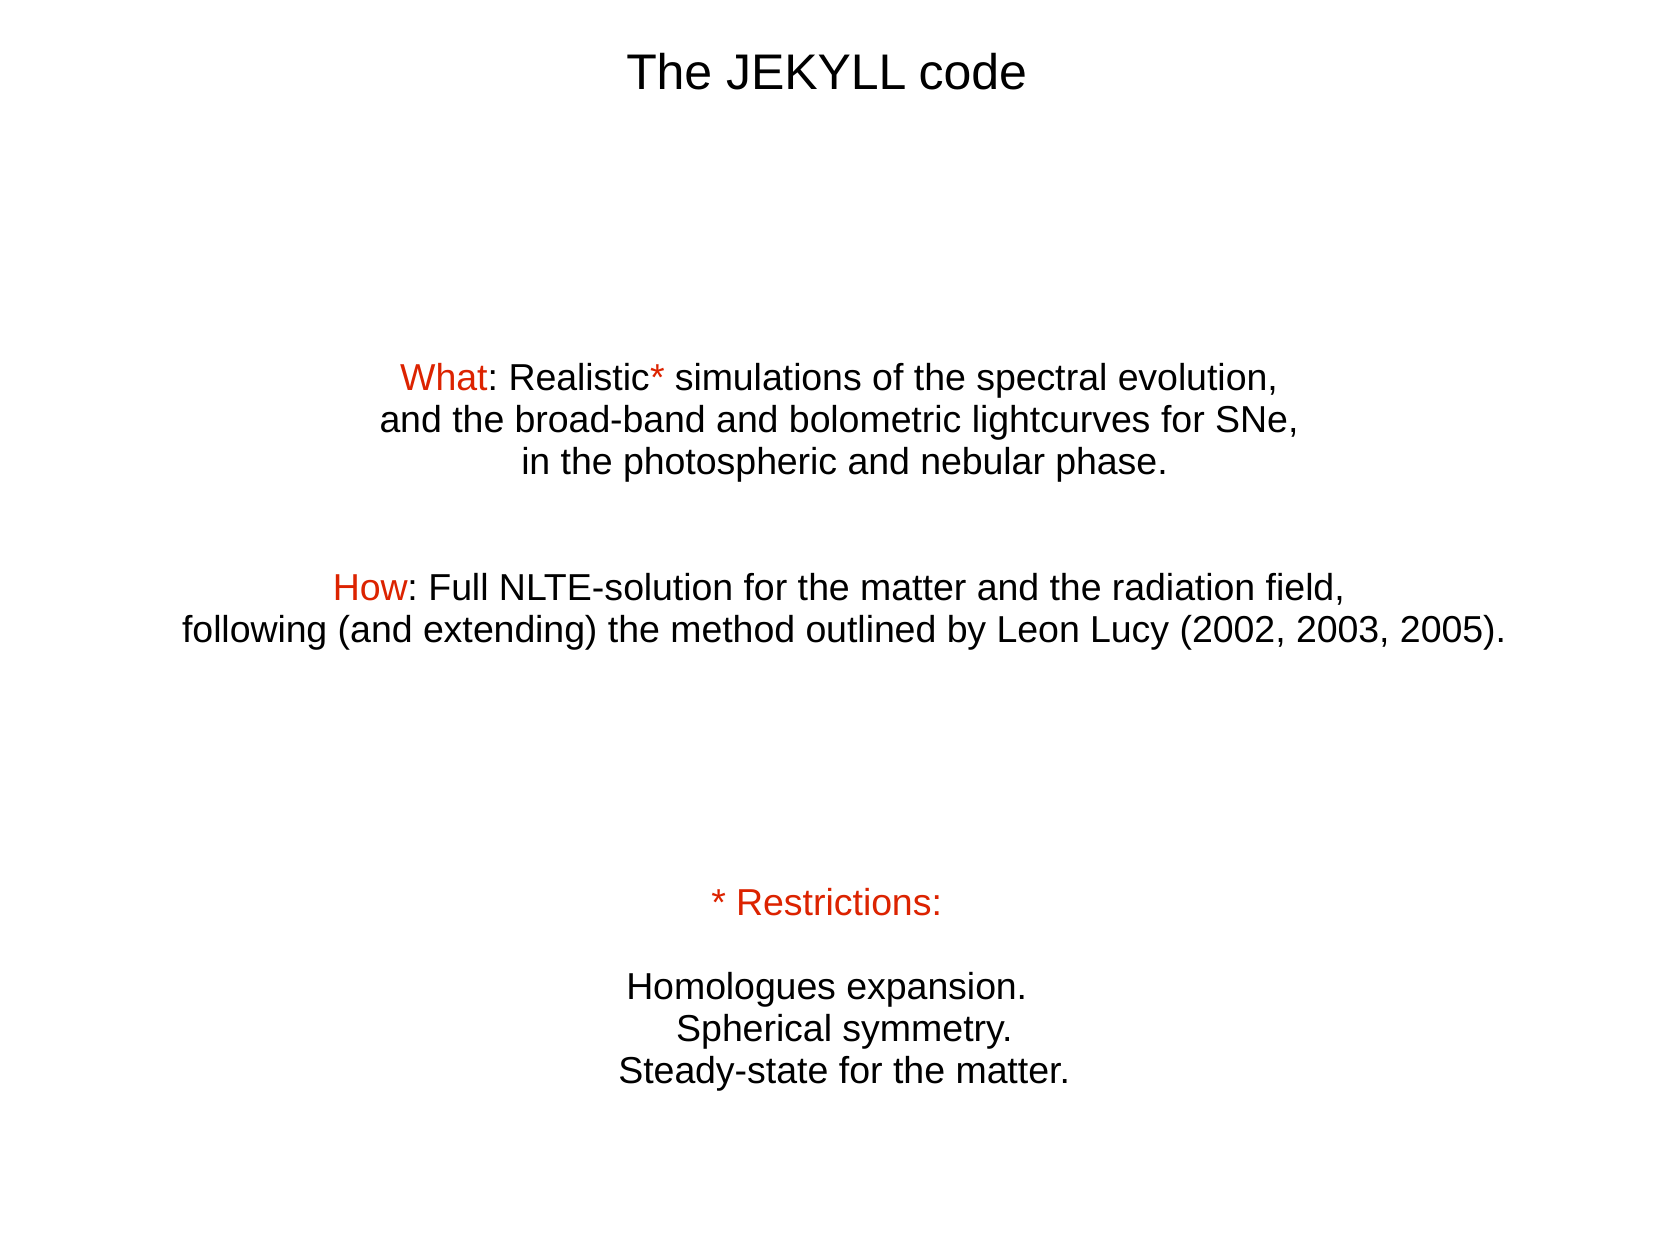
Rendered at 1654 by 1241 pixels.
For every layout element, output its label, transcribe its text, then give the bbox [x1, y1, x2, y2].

text_box * Restrictions: Homologues expansion. Spherical symmetry. Steady-state for the matter. [568, 873, 1086, 1099]
text_box The JEKYLL code [611, 36, 1042, 108]
text_box What: Realistic* simulations of the spectral evolution, and the broad-band and bolometric lightcurves for SNe, in the photospheric and nebular phase. How: Full NLTE-solution for the matter and the radiation field, following (and extending) the method outlined by Leon Lucy (2002, 2003, 2005). [131, 349, 1522, 659]
